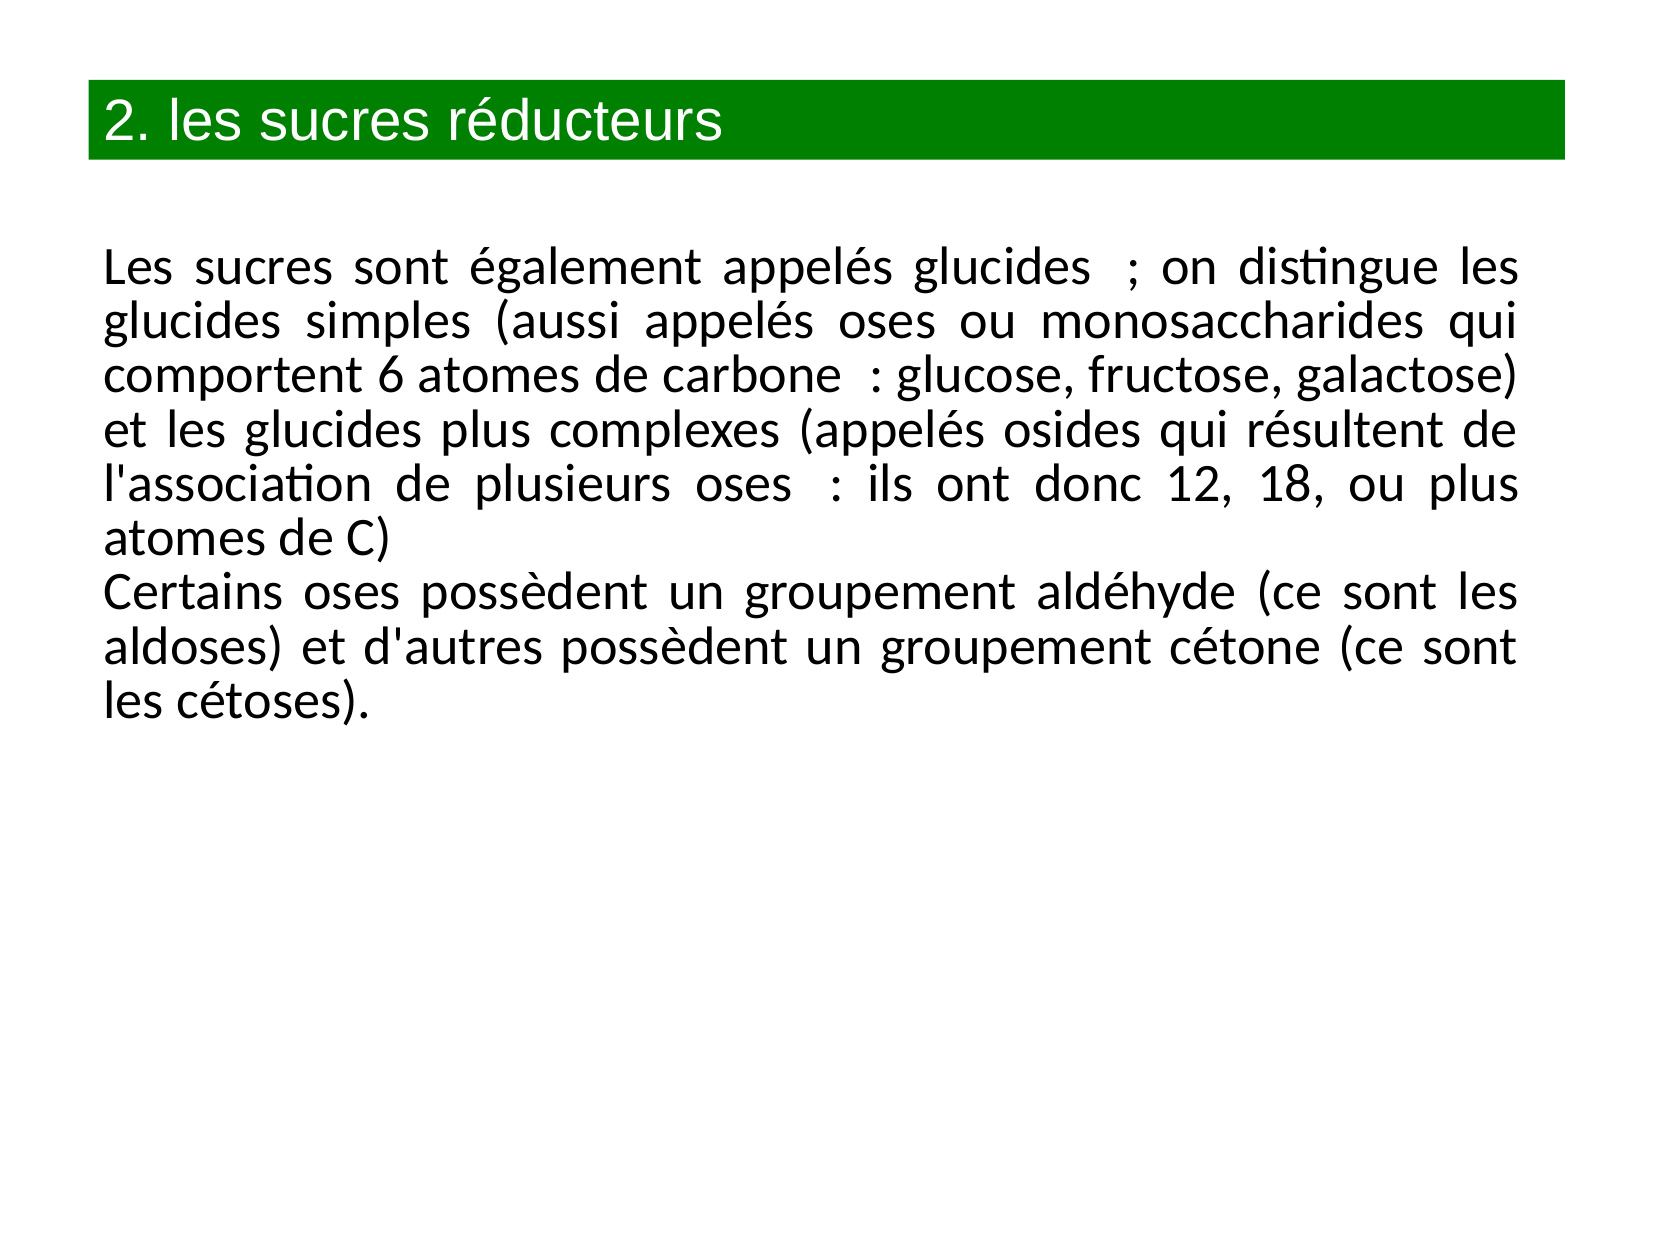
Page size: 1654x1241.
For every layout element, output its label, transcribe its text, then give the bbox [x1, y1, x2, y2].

text_box Les sucres sont également appelés glucides ; on distingue les glucides simples (aussi appelés oses ou monosaccharides qui comportent 6 atomes de carbone : glucose, fructose, galactose) et les glucides plus complexes (appelés osides qui résultent de l'association de plusieurs oses : ils ont donc 12, 18, ou plus atomes de C) Certains oses possèdent un groupement aldéhyde (ce sont les aldoses) et d'autres possèdent un groupement cétone (ce sont les cétoses). [88, 236, 1536, 848]
text_box 2. les sucres réducteurs [88, 79, 1565, 160]
